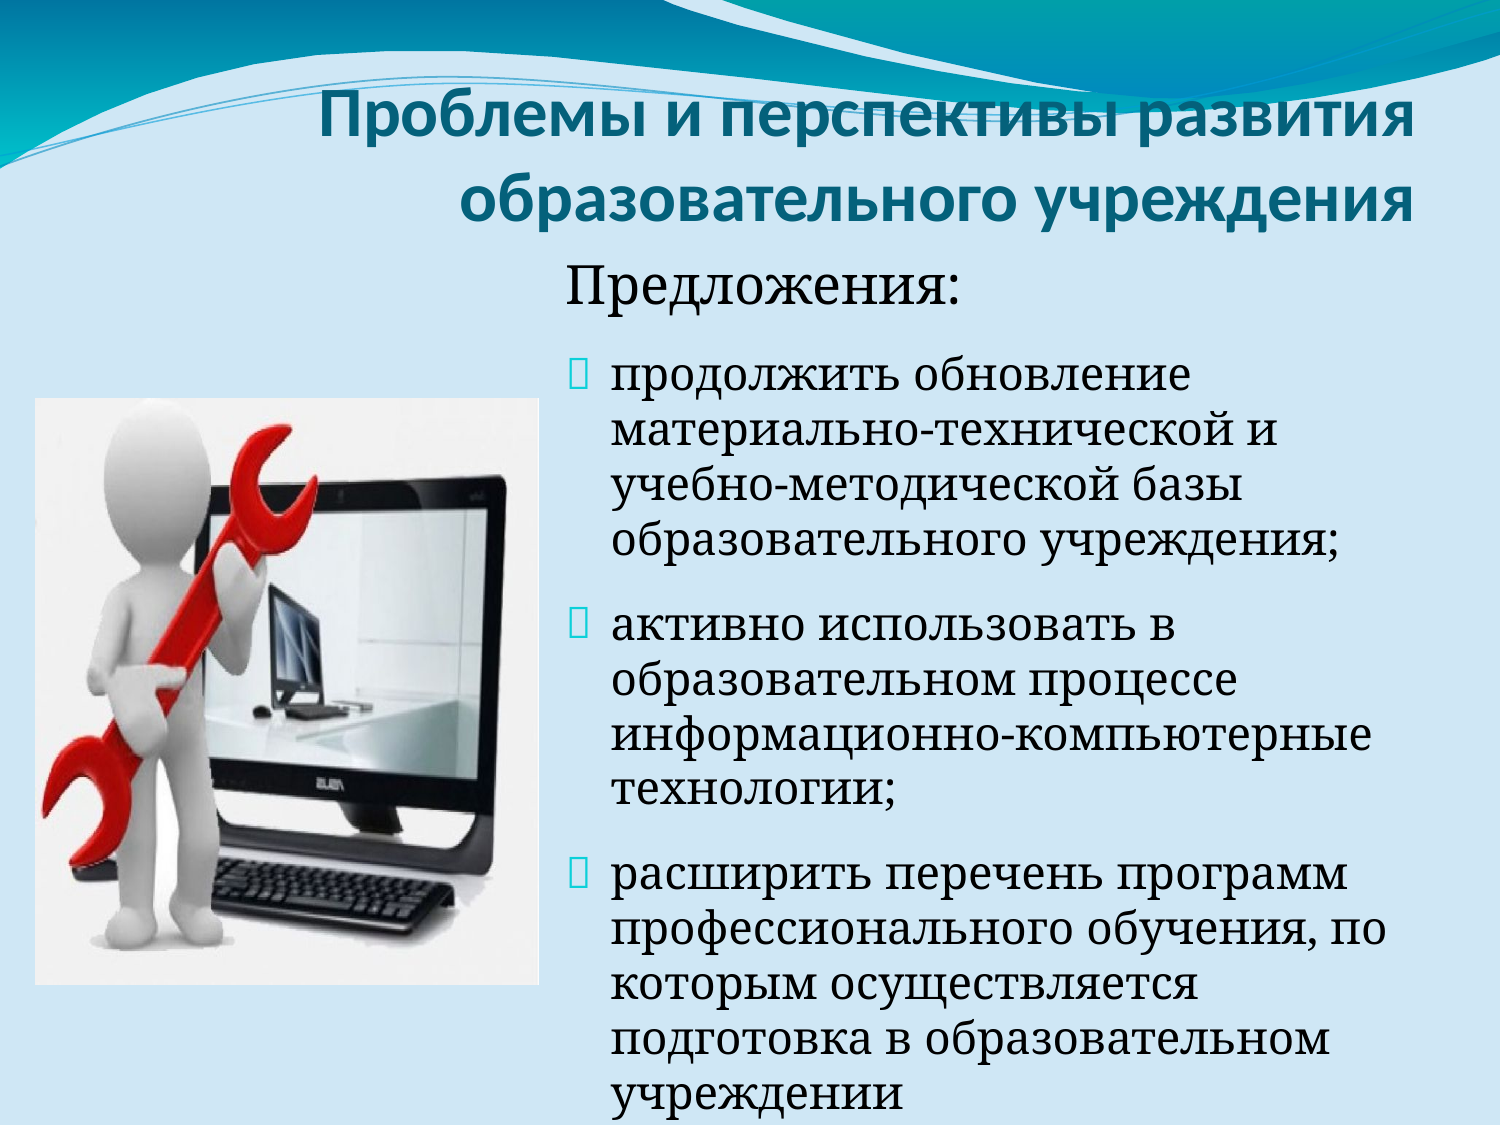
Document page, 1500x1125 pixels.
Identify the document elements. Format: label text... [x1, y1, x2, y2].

picture [35, 398, 539, 985]
list Предложения: продолжить обновление материально-технической и учебно-методической базы образовательного учреждения; активно использовать в образовательном процессе информационно-компьютерные технологии; расширить перечень программ профессионального обучения, по которым осуществляется подготовка в образовательном учреждении [550, 243, 1454, 986]
title Проблемы и перспективы развития образовательного учреждения [82, 58, 1432, 247]
